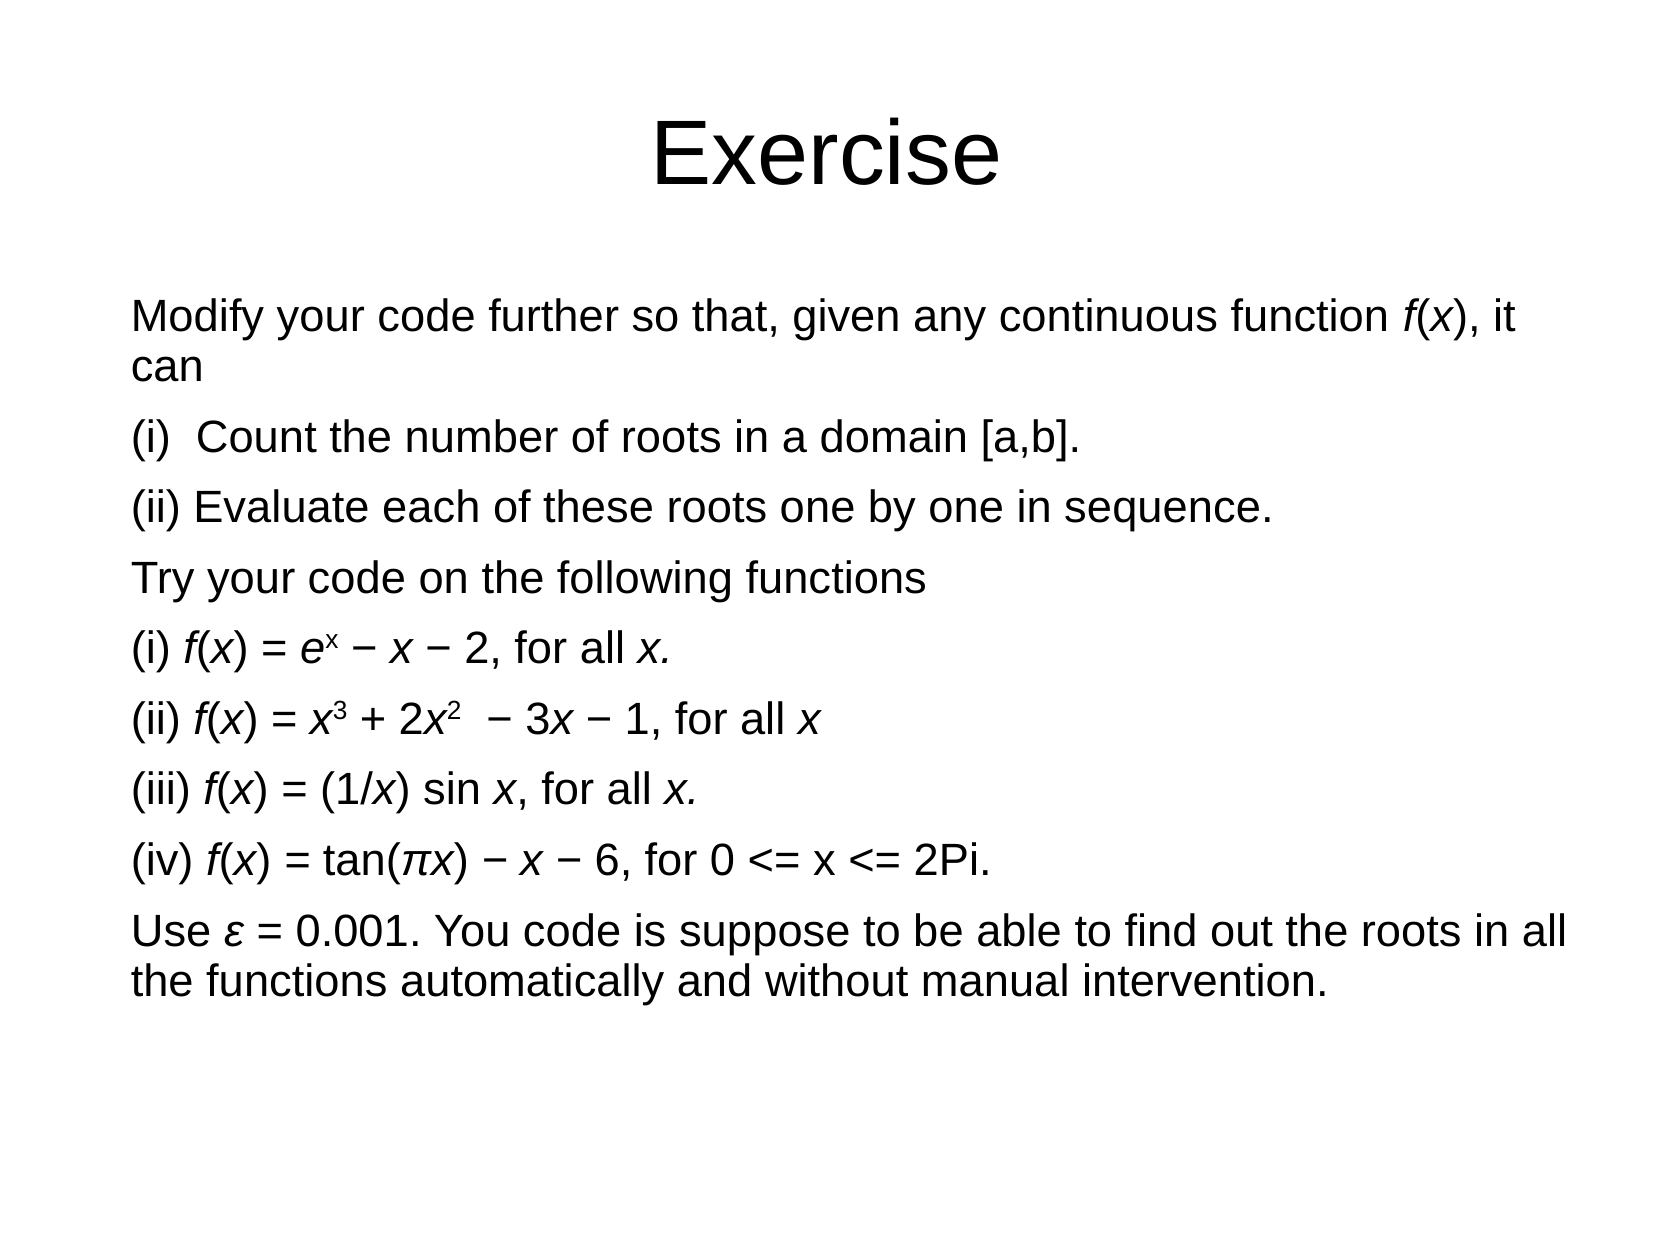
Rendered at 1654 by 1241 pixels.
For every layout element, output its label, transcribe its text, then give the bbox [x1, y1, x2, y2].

title Exercise [82, 49, 1571, 257]
list Modify your code further so that, given any continuous function f(x), it can (i) Count the number of roots in a domain [a,b]. (ii) Evaluate each of these roots one by one in sequence. Try your code on the following functions (i) f(x) = ex − x − 2, for all x. (ii) f(x) = x3 + 2x2 − 3x − 1, for all x (iii) f(x) = (1/x) sin x, for all x. (iv) f(x) = tan(πx) − x − 6, for 0 <= x <= 2Pi. Use ε = 0.001. You code is suppose to be able to find out the roots in all the functions automatically and without manual intervention. [82, 290, 1571, 1010]
